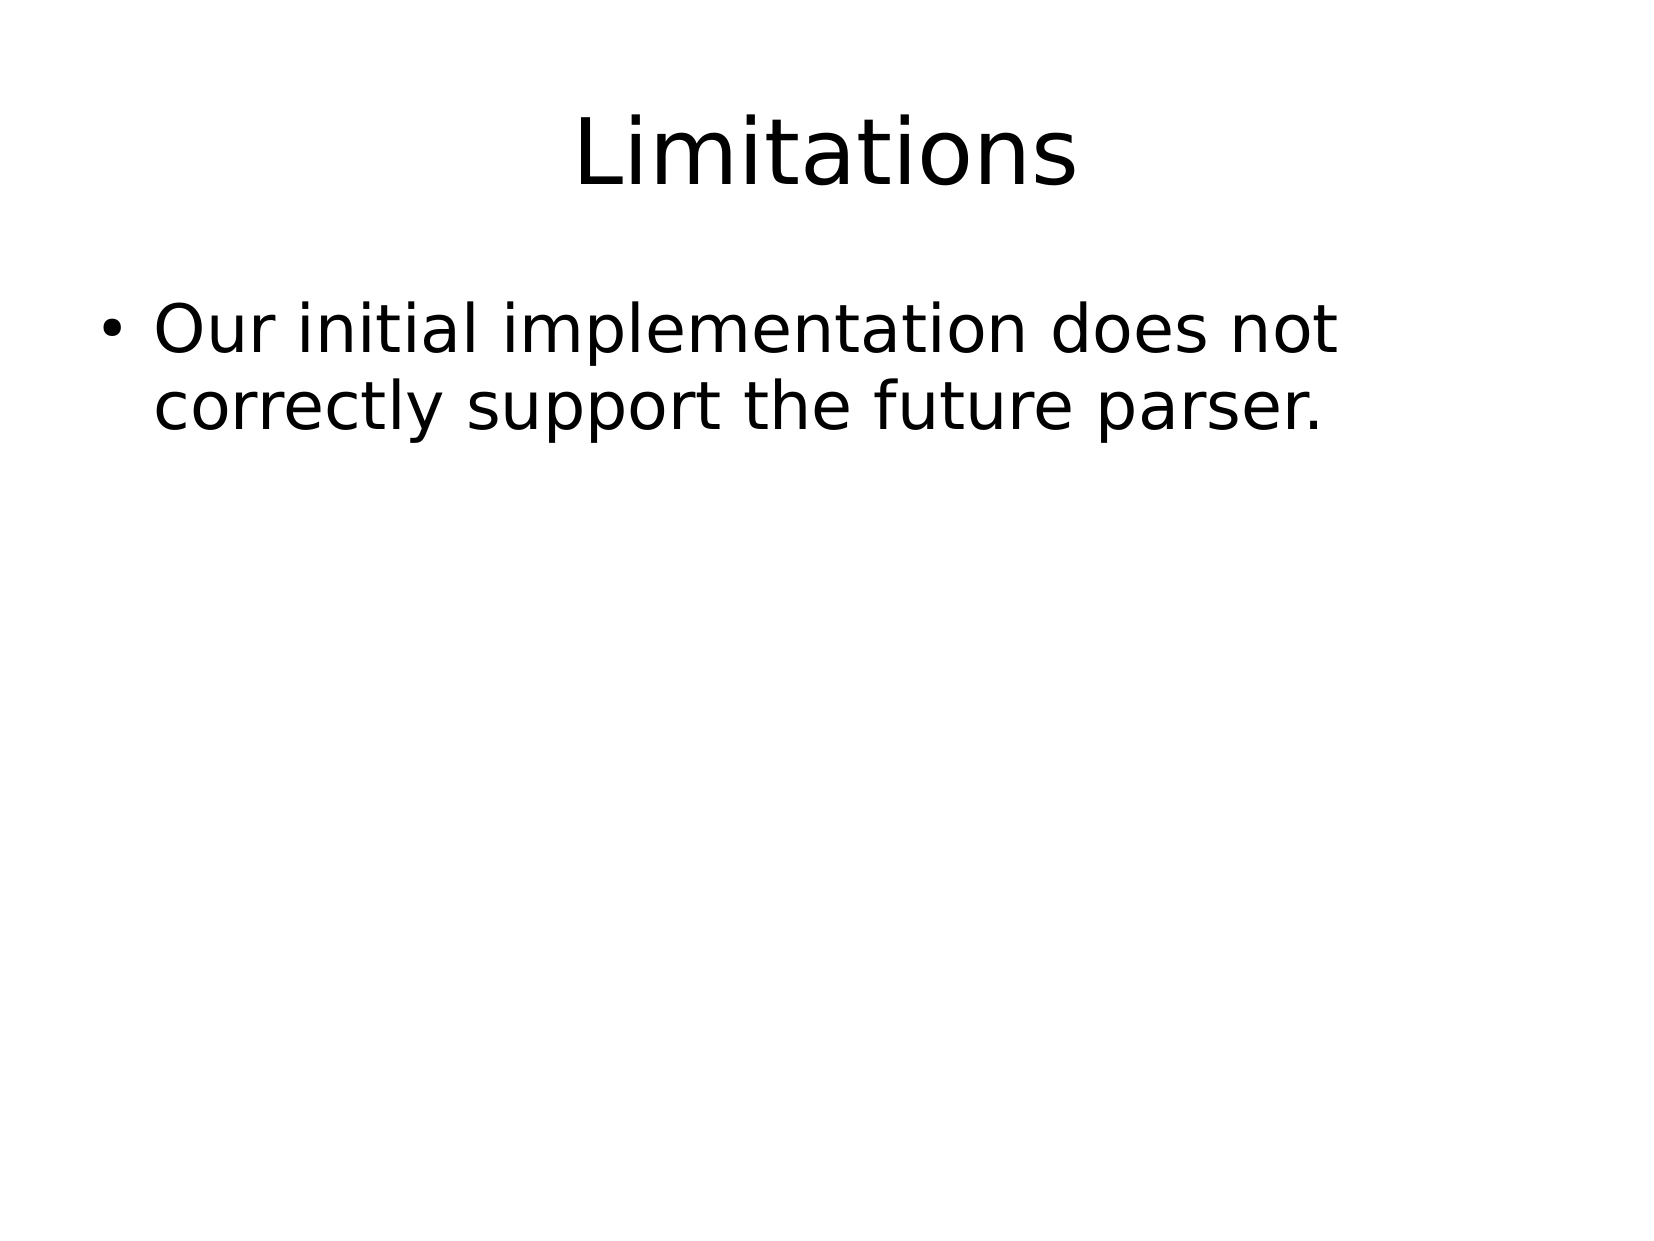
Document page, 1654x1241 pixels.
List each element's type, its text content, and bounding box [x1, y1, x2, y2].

title Limitations [82, 49, 1571, 257]
list Our initial implementation does not correctly support the future parser. [82, 290, 1571, 1010]
